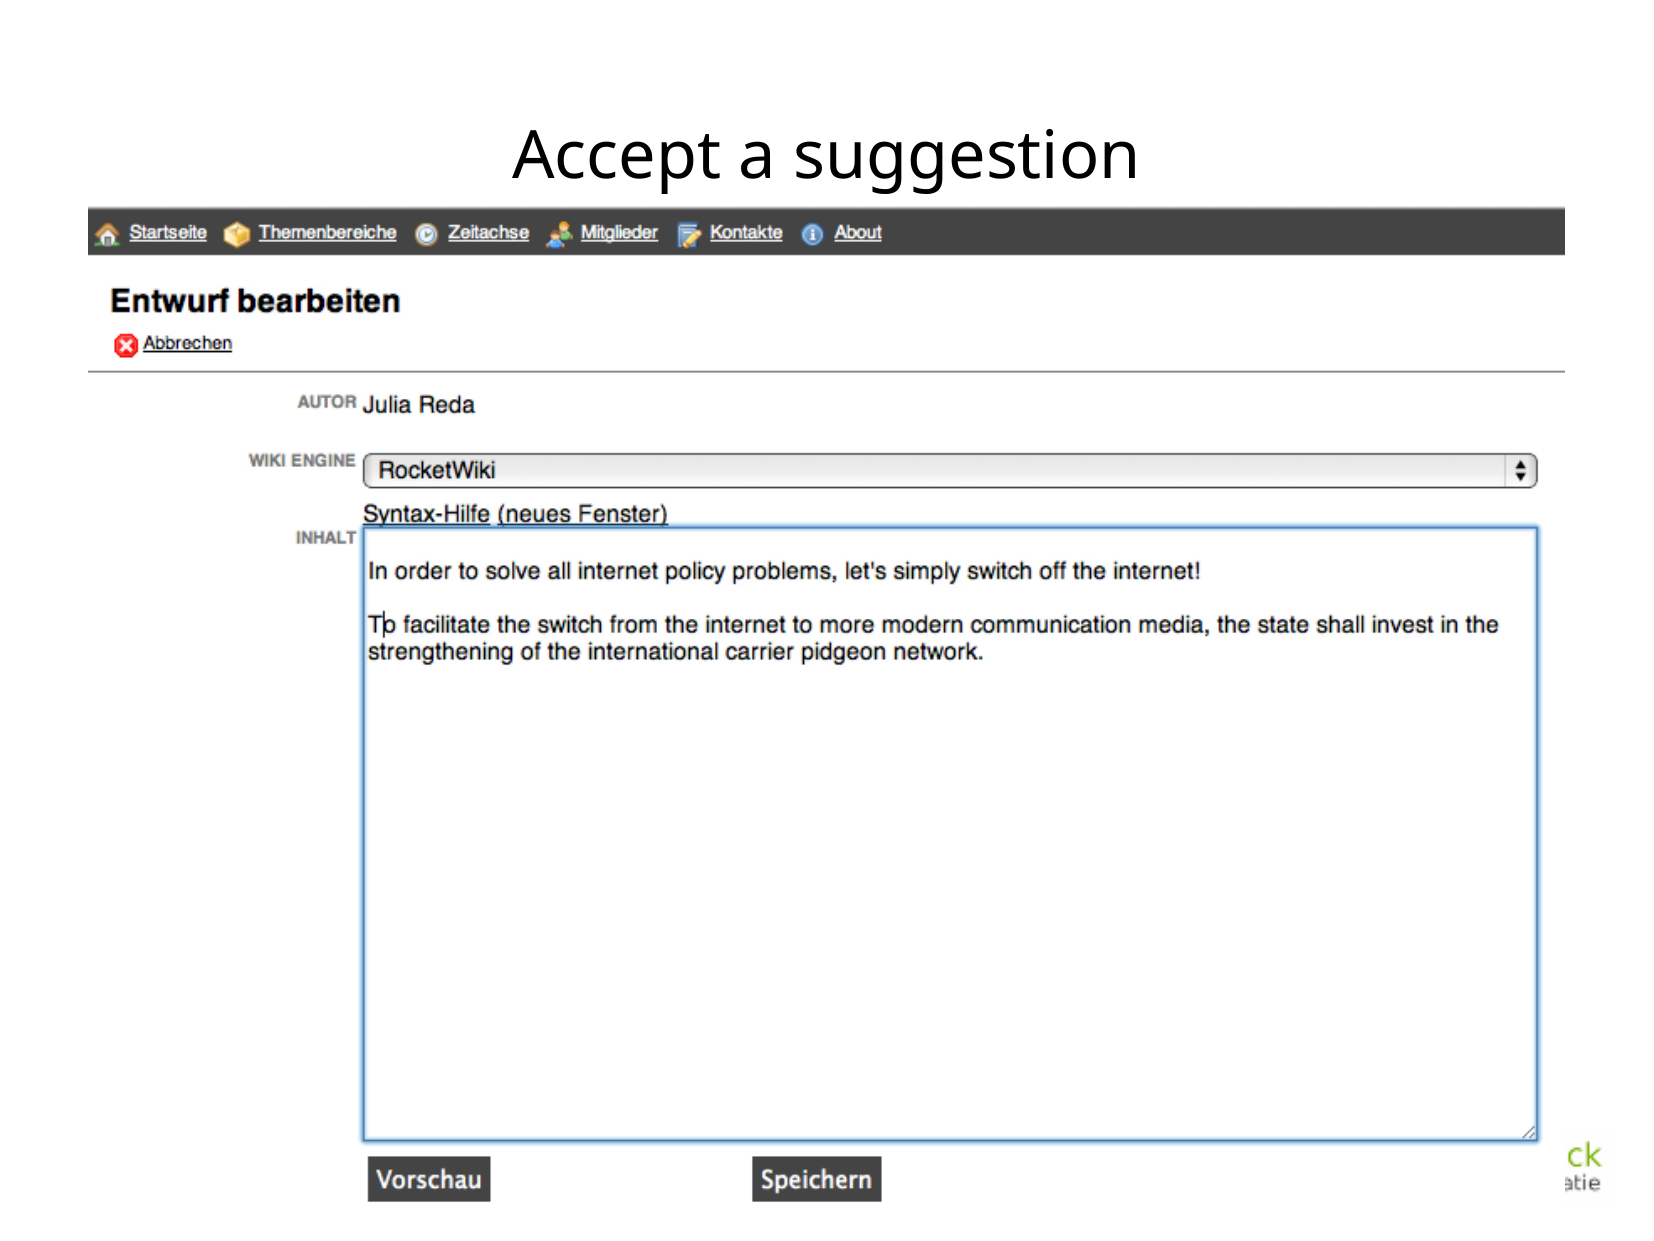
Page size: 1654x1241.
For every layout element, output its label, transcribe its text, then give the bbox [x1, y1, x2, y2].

picture [88, 200, 1613, 1241]
title Accept a suggestion [82, 49, 1571, 257]
